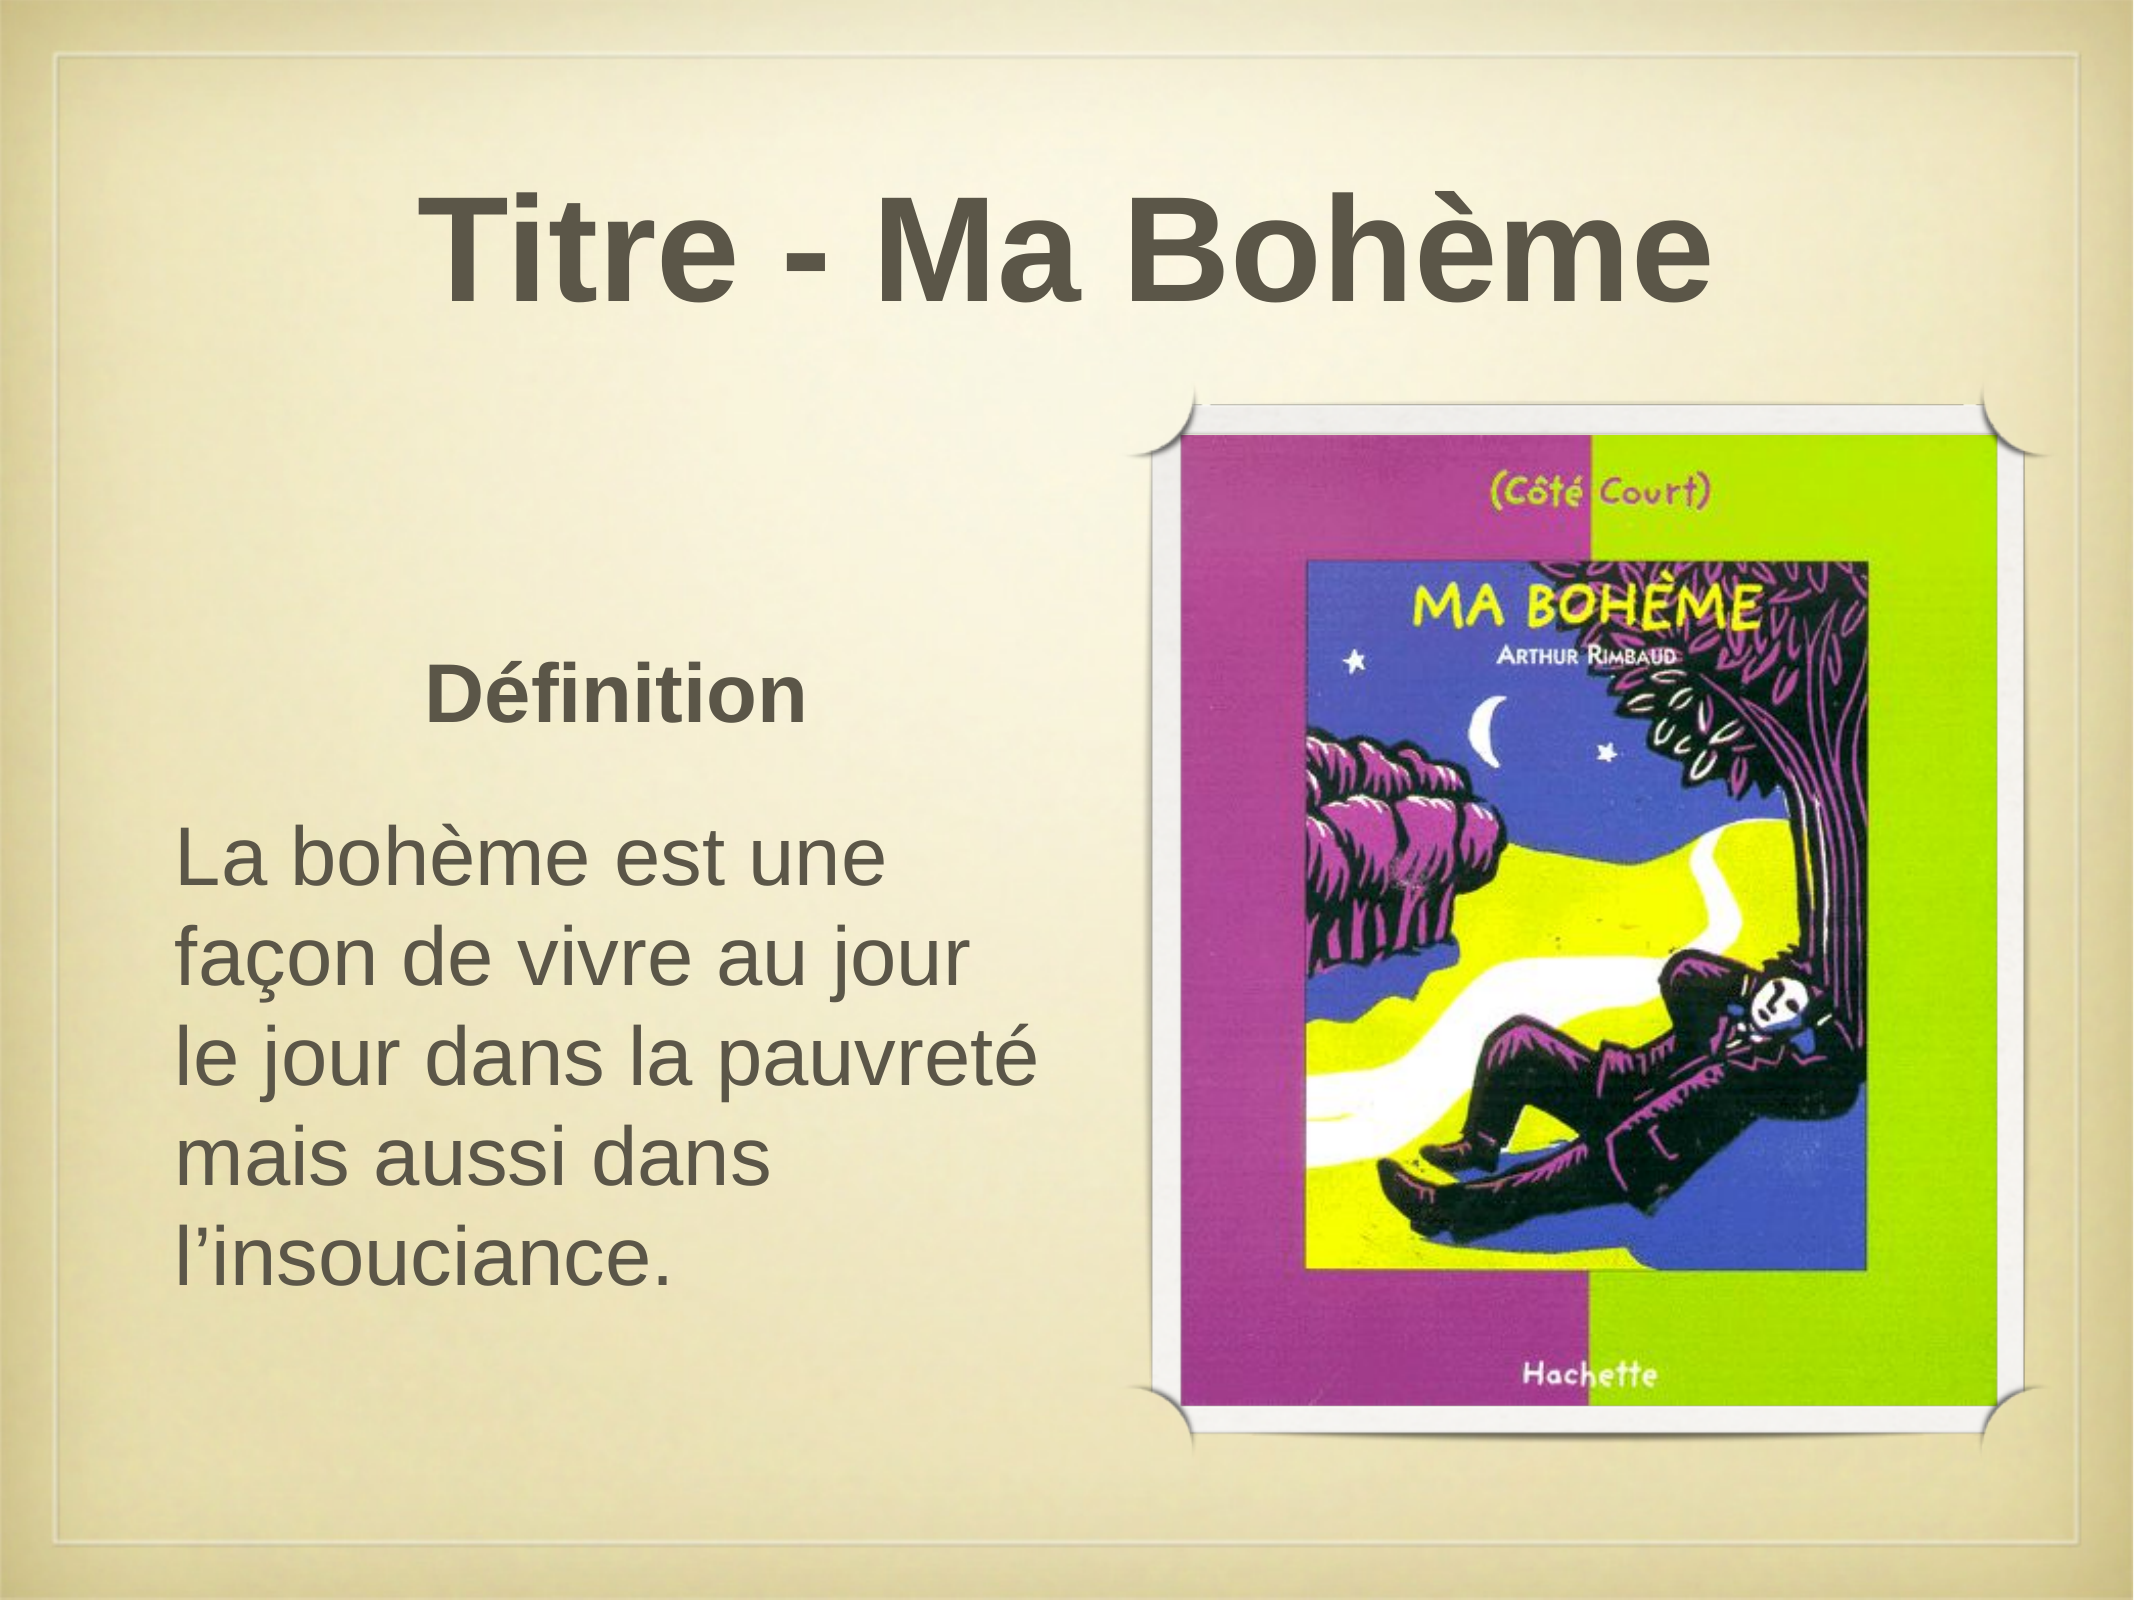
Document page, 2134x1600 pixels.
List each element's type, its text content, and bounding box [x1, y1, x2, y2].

picture [0, 0, 2134, 1600]
list Définition La bohème est une façon de vivre au jour le jour dans la pauvreté mais aussi dans l’insouciance. [166, 454, 1067, 1488]
title Titre - Ma Bohème [166, 89, 1967, 394]
